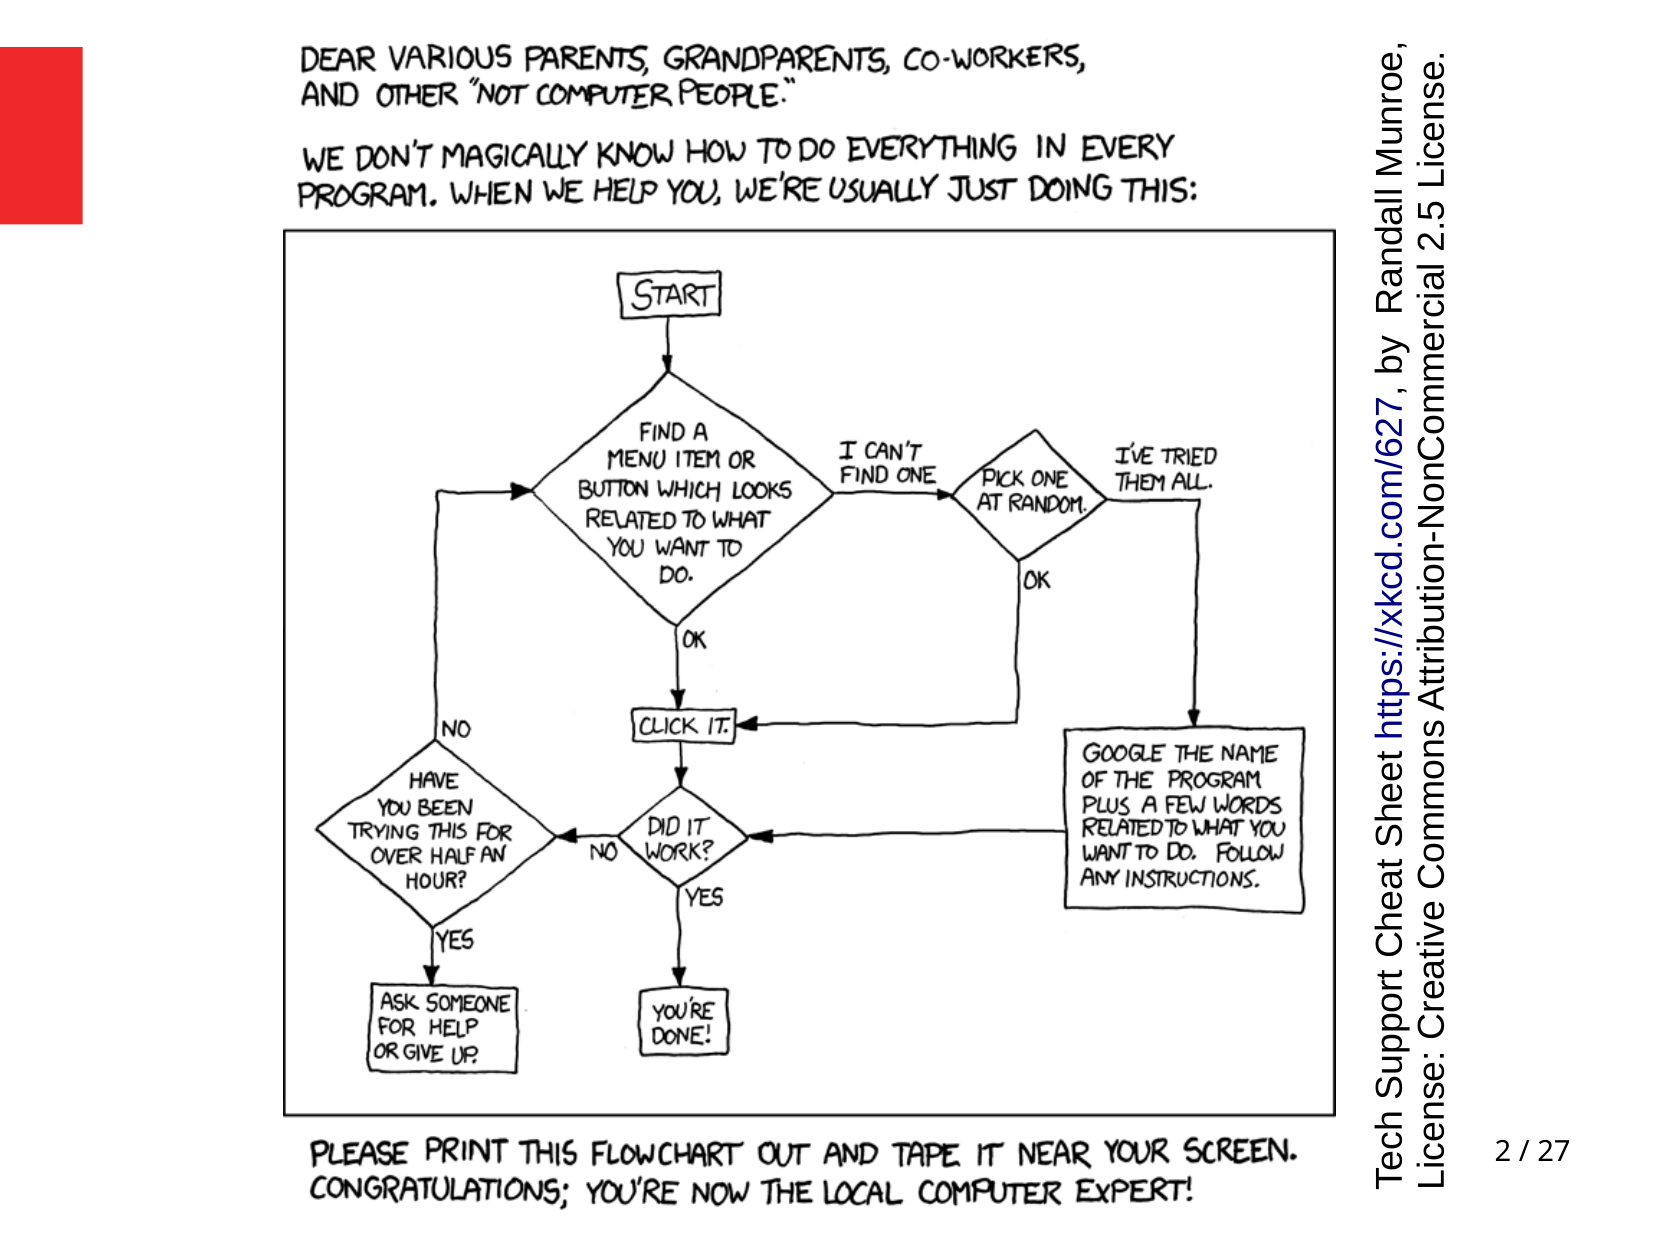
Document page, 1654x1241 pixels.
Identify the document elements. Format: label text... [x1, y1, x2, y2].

picture [283, 33, 1336, 1217]
text_box Tech Support Cheat Sheet https://xkcd.com/627, by Randall Munroe, License: Creative Commons Attribution-NonCommercial 2.5 License. [1360, 15, 1460, 1205]
